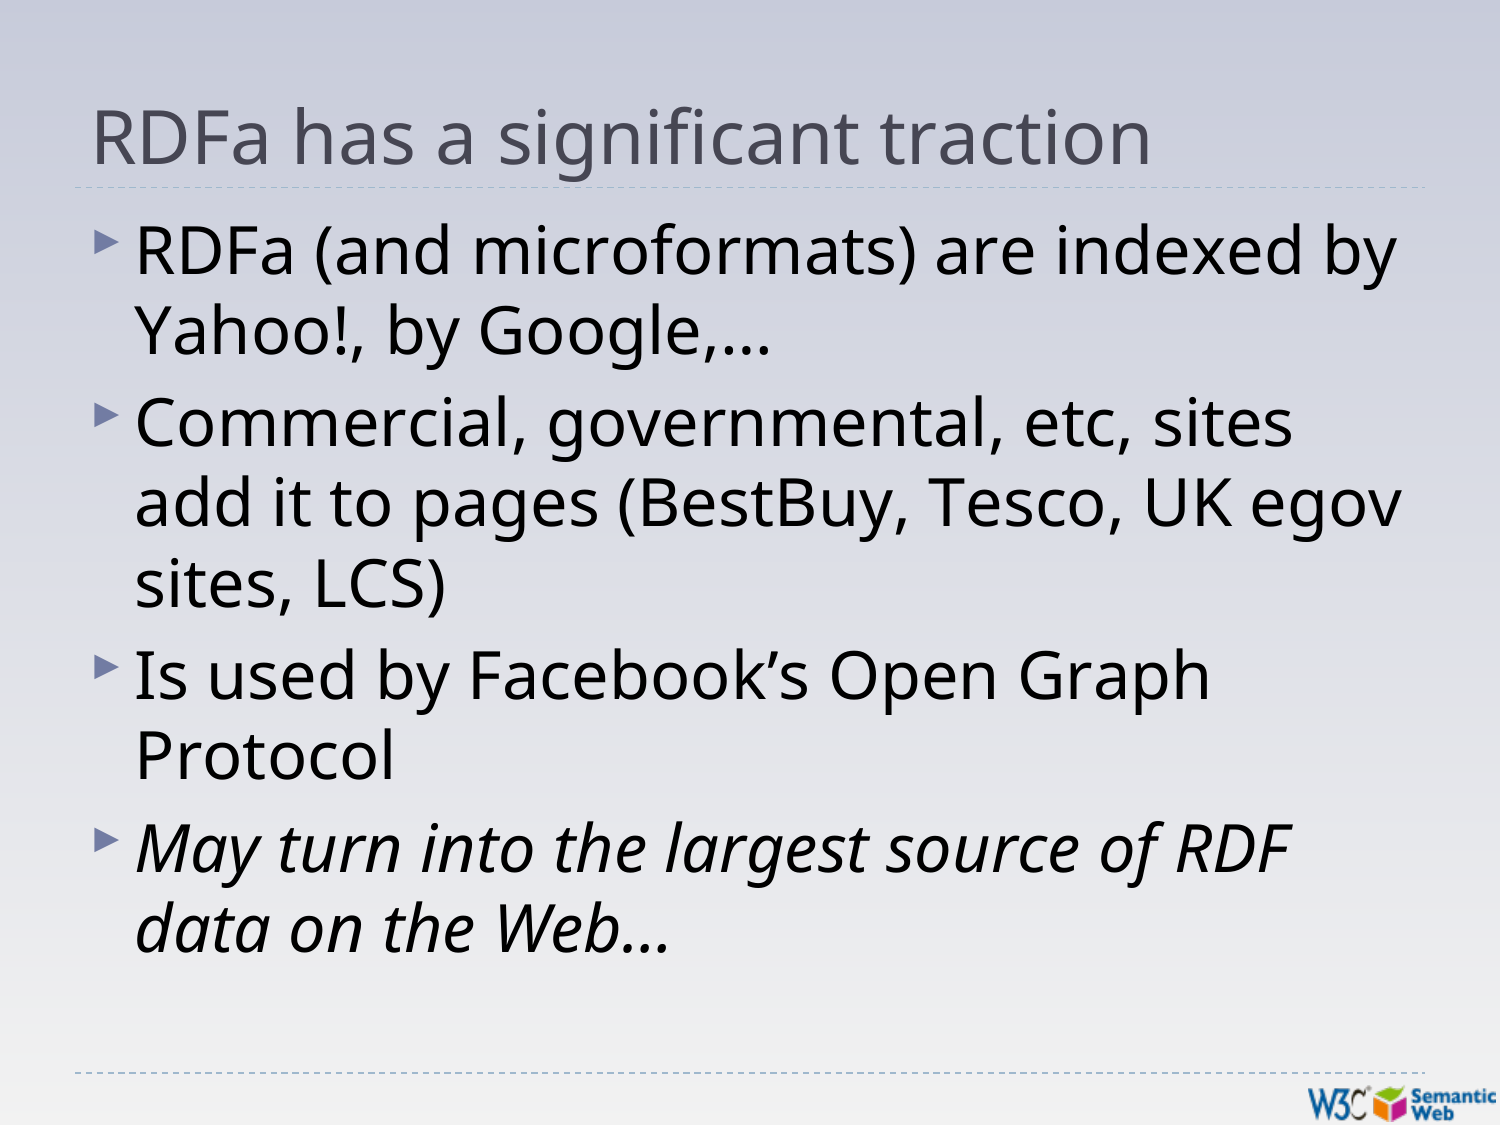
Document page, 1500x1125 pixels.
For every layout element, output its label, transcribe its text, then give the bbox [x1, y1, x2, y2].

picture [1308, 1084, 1496, 1122]
title RDFa has a significant traction [75, 24, 1426, 188]
list RDFa (and microformats) are indexed by Yahoo!, by Google,… Commercial, governmental, etc, sites add it to pages (BestBuy, Tesco, UK egov sites, LCS) Is used by Facebook’s Open Graph Protocol May turn into the largest source of RDF data on the Web… [75, 200, 1426, 1010]
